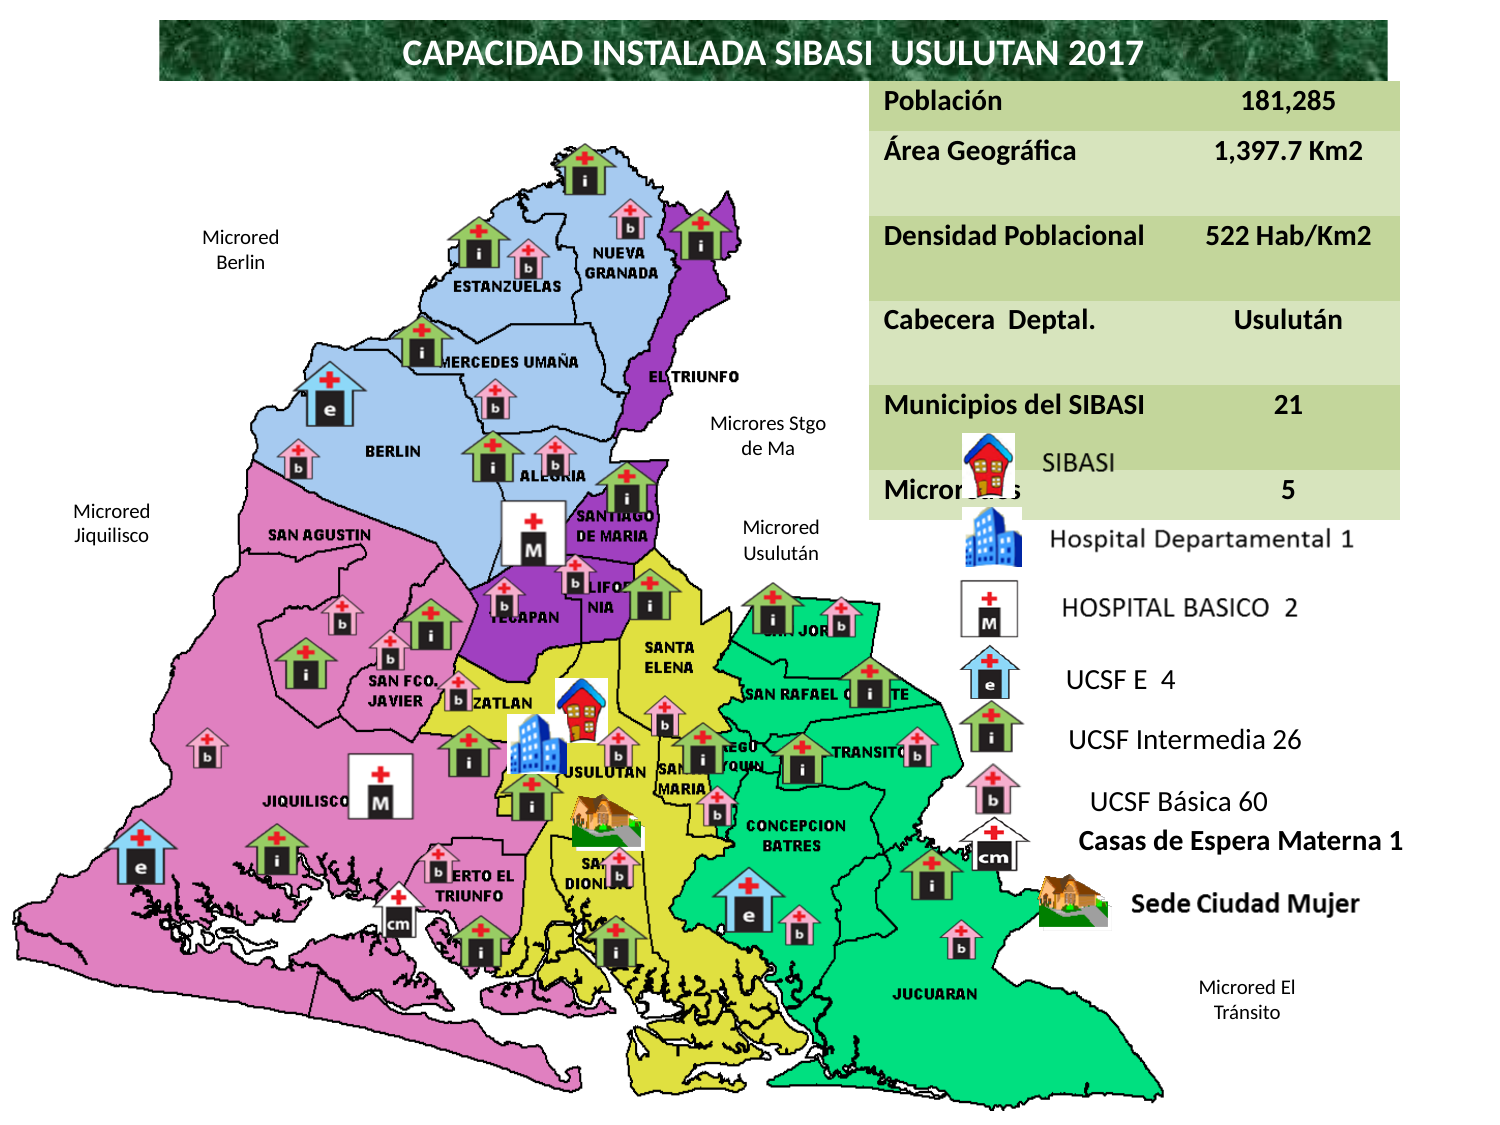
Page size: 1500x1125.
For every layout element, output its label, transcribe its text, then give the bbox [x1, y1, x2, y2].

text_box UCSF Intermedia 26 [1053, 713, 1420, 763]
table_cell 522 Hab/Km2 [1177, 216, 1400, 301]
table_cell 21 [1177, 385, 1400, 470]
picture [1024, 435, 1276, 498]
text_box Casas de Espera Materna 1 [1057, 813, 1420, 864]
table_cell 5 [1177, 470, 1400, 512]
picture [962, 433, 1015, 498]
table_cell Municipios del SIBASI [869, 385, 1177, 470]
table_cell Cabecera Deptal. [869, 301, 1177, 385]
text_box CAPACIDAD INSTALADA SIBASI USULUTAN 2017 [159, 20, 1388, 81]
table_cell Usulután [1177, 301, 1400, 385]
table_cell Área Geográfica [869, 131, 1177, 216]
picture [6, 134, 1473, 1111]
table_cell Microredes [869, 470, 1177, 520]
text_box UCSF E 4 [1051, 653, 1299, 703]
table_header Población [869, 81, 1177, 131]
text_box UCSF Básica 60 [1075, 774, 1442, 825]
table_header 181,285 [1177, 81, 1400, 131]
table_cell 1,397.7 Km2 [1177, 131, 1400, 216]
table_cell Densidad Poblacional [869, 216, 1177, 301]
